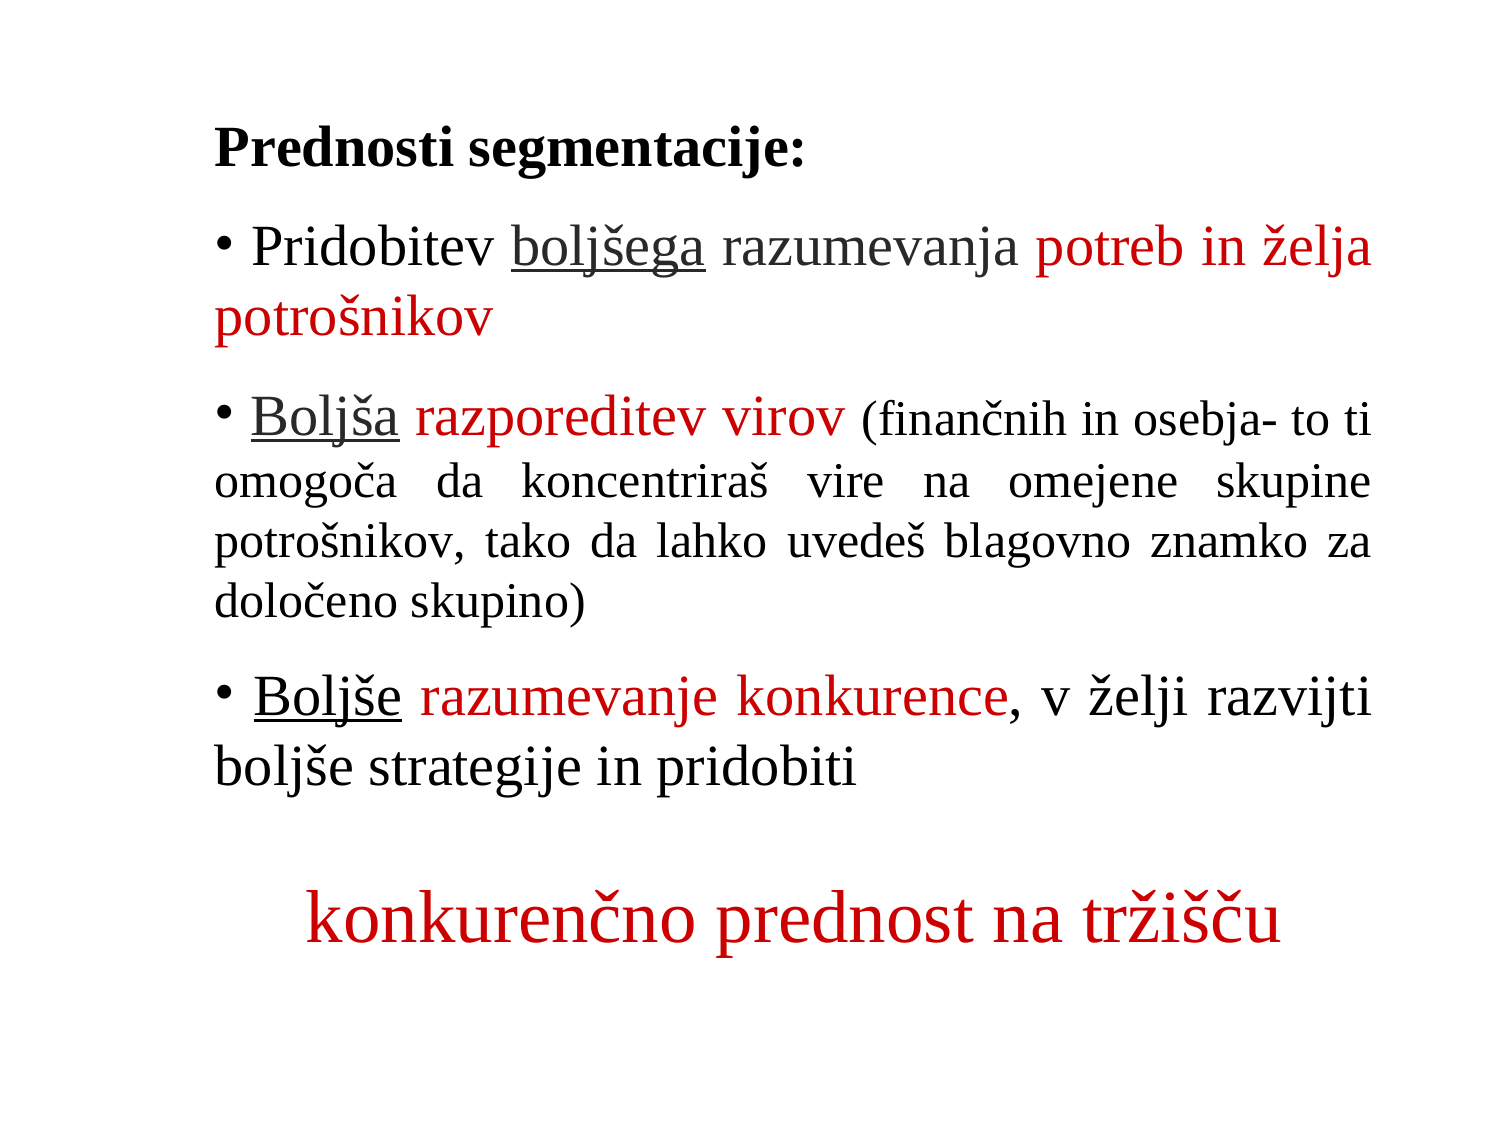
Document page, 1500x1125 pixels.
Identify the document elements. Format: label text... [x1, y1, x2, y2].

text_box Prednosti segmentacije: Pridobitev boljšega razumevanja potreb in želja potrošnikov Boljša razporeditev virov (finančnih in osebja- to ti omogoča da koncentriraš vire na omejene skupine potrošnikov, tako da lahko uvedeš blagovno znamko za določeno skupino) Boljše razumevanje konkurence, v želji razvijti boljše strategije in pridobiti konkurenčno prednost na tržišču [200, 99, 1388, 1056]
